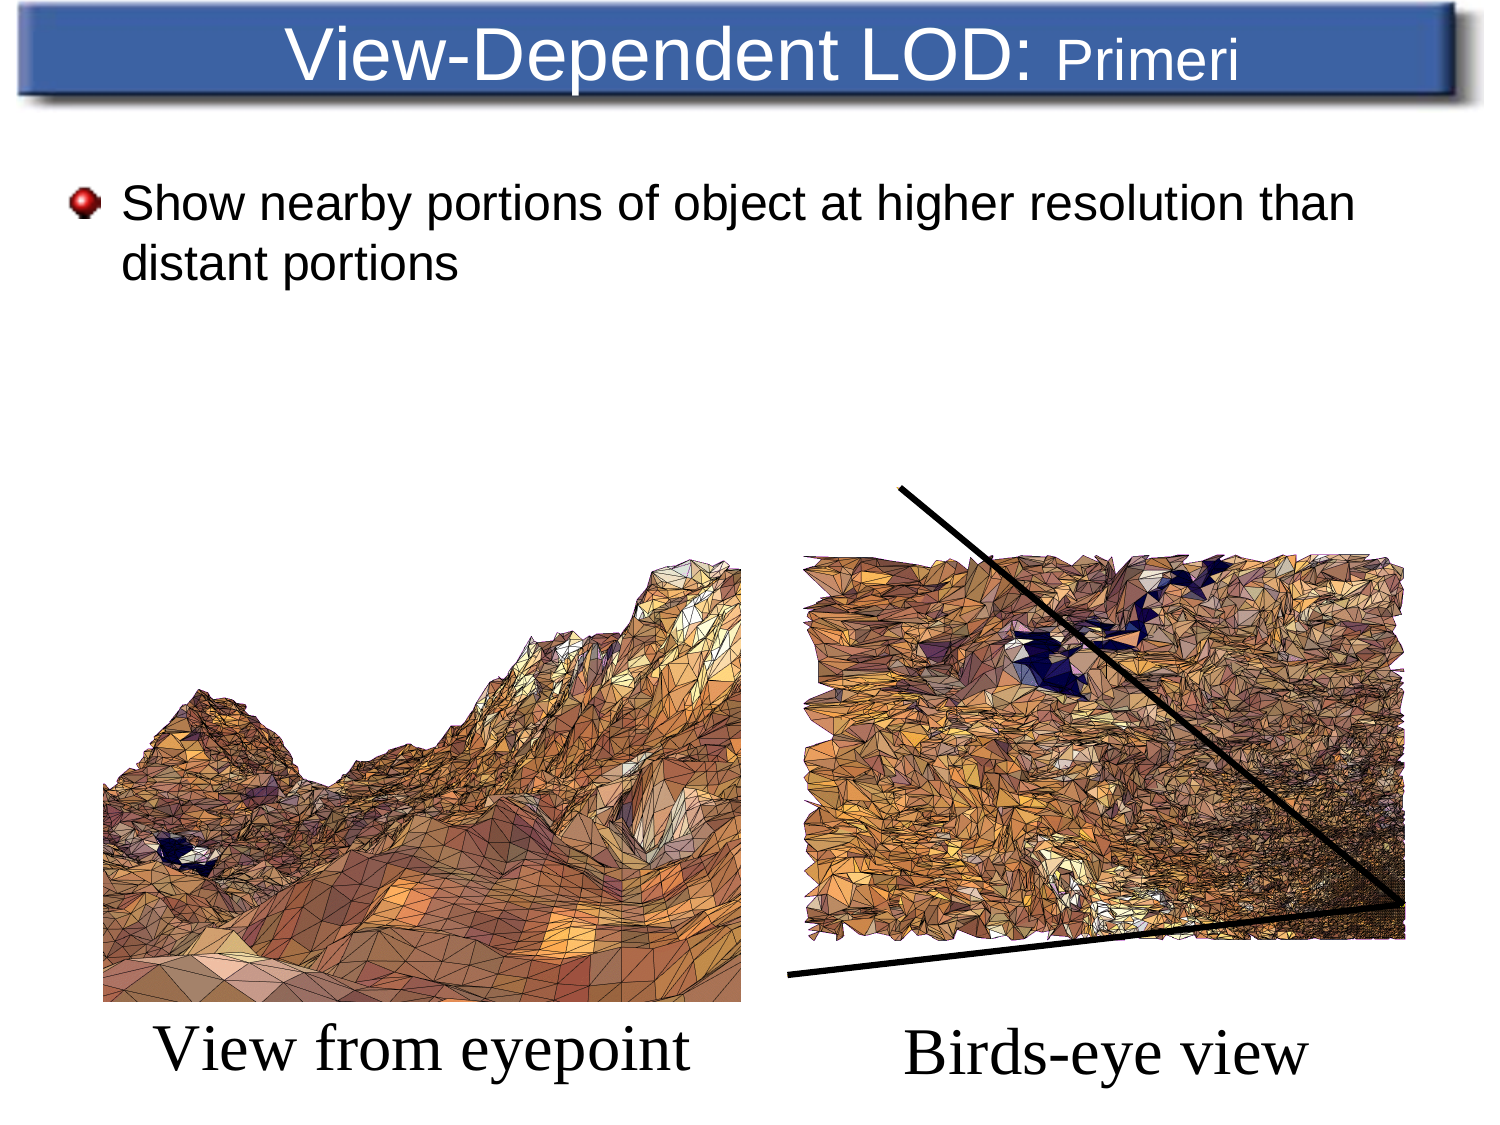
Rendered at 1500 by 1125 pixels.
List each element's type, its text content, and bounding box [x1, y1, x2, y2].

text_box View from eyepoint [138, 996, 707, 1092]
picture [787, 487, 1425, 1002]
text_box Birds-eye view [889, 999, 1326, 1096]
picture [103, 487, 741, 1002]
picture [16, 0, 1484, 113]
picture [787, 487, 1394, 971]
title View-Dependent LOD: Primeri [24, 0, 1500, 103]
list Show nearby portions of object at higher resolution than distant portions [50, 162, 1463, 1088]
